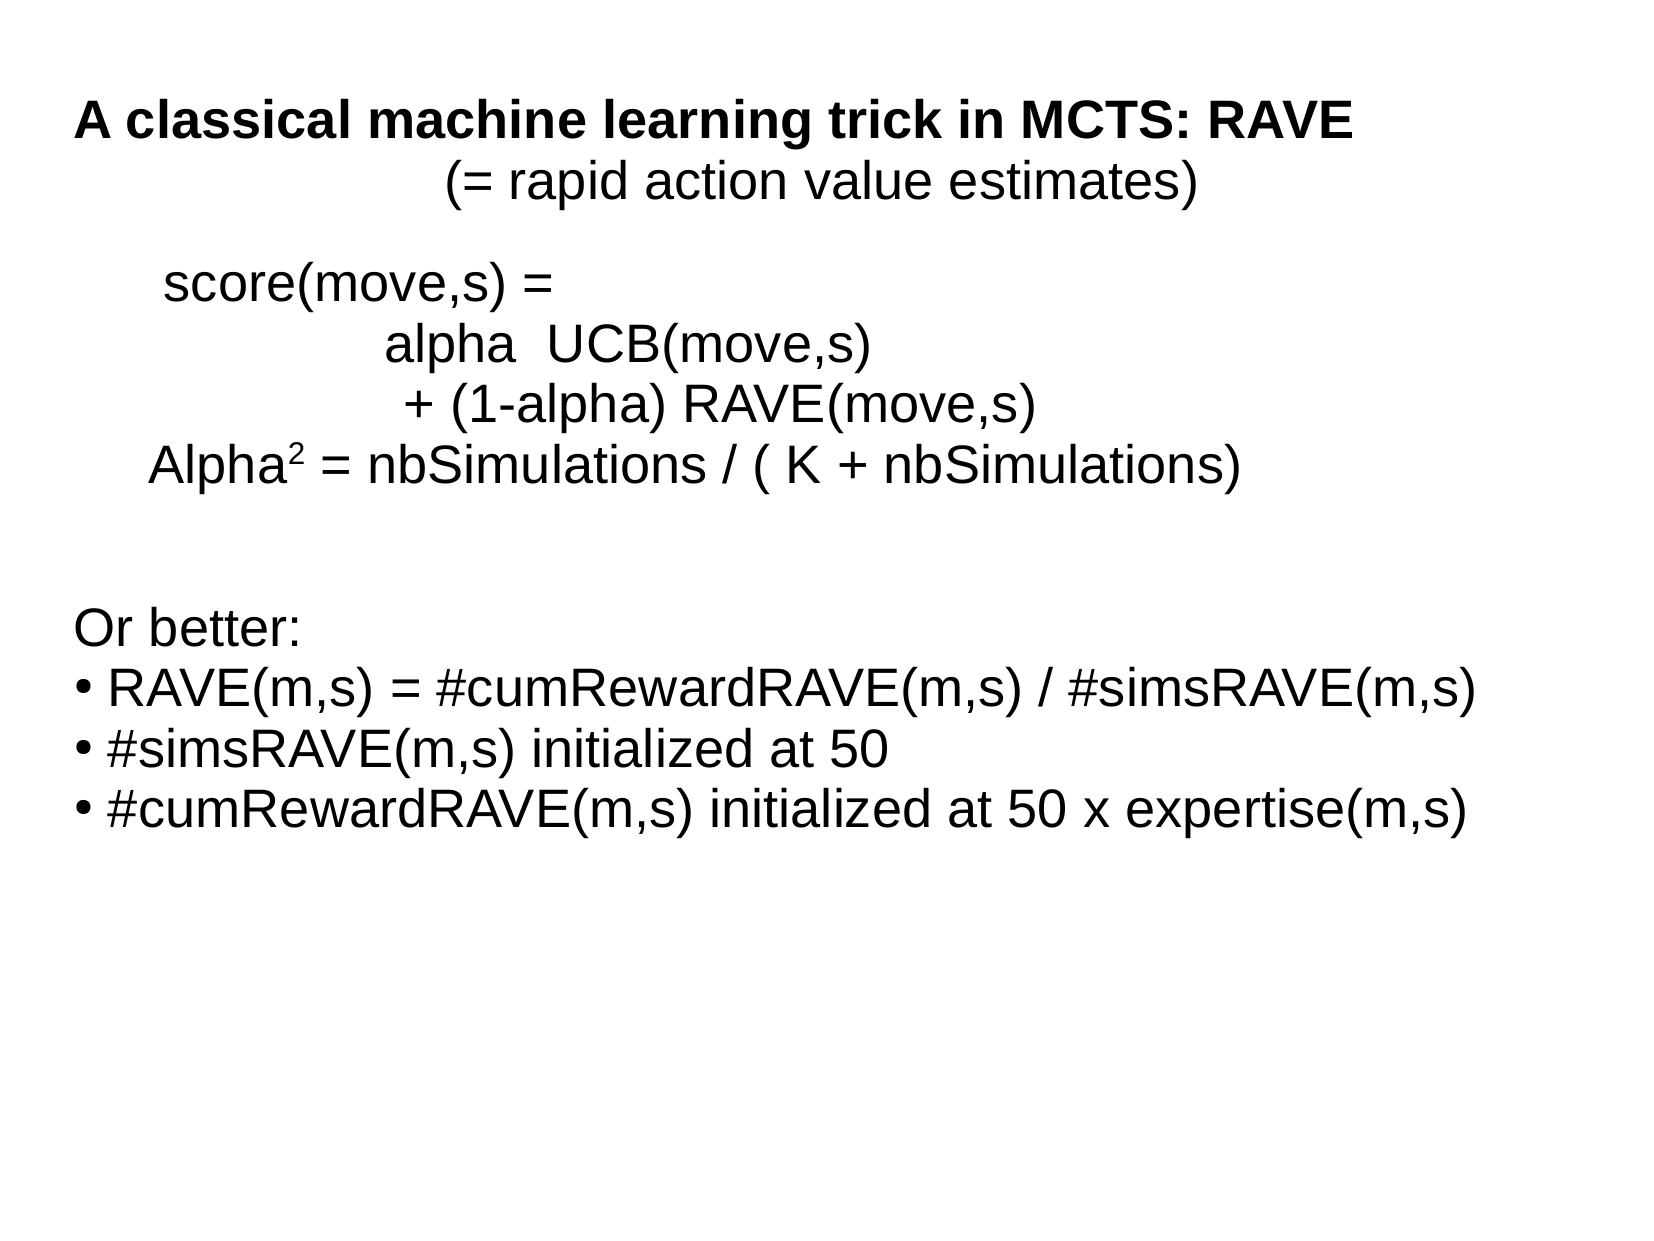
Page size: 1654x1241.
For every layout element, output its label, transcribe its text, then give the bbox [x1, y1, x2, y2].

text_box A classical machine learning trick in MCTS: RAVE (= rapid action value estimates) score(move,s) = alpha UCB(move,s) + (1-alpha) RAVE(move,s) Alpha2 = nbSimulations / ( K + nbSimulations) Or better: RAVE(m,s) = #cumRewardRAVE(m,s) / #simsRAVE(m,s) #simsRAVE(m,s) initialized at 50 #cumRewardRAVE(m,s) initialized at 50 x expertise(m,s) [59, 82, 1565, 1182]
